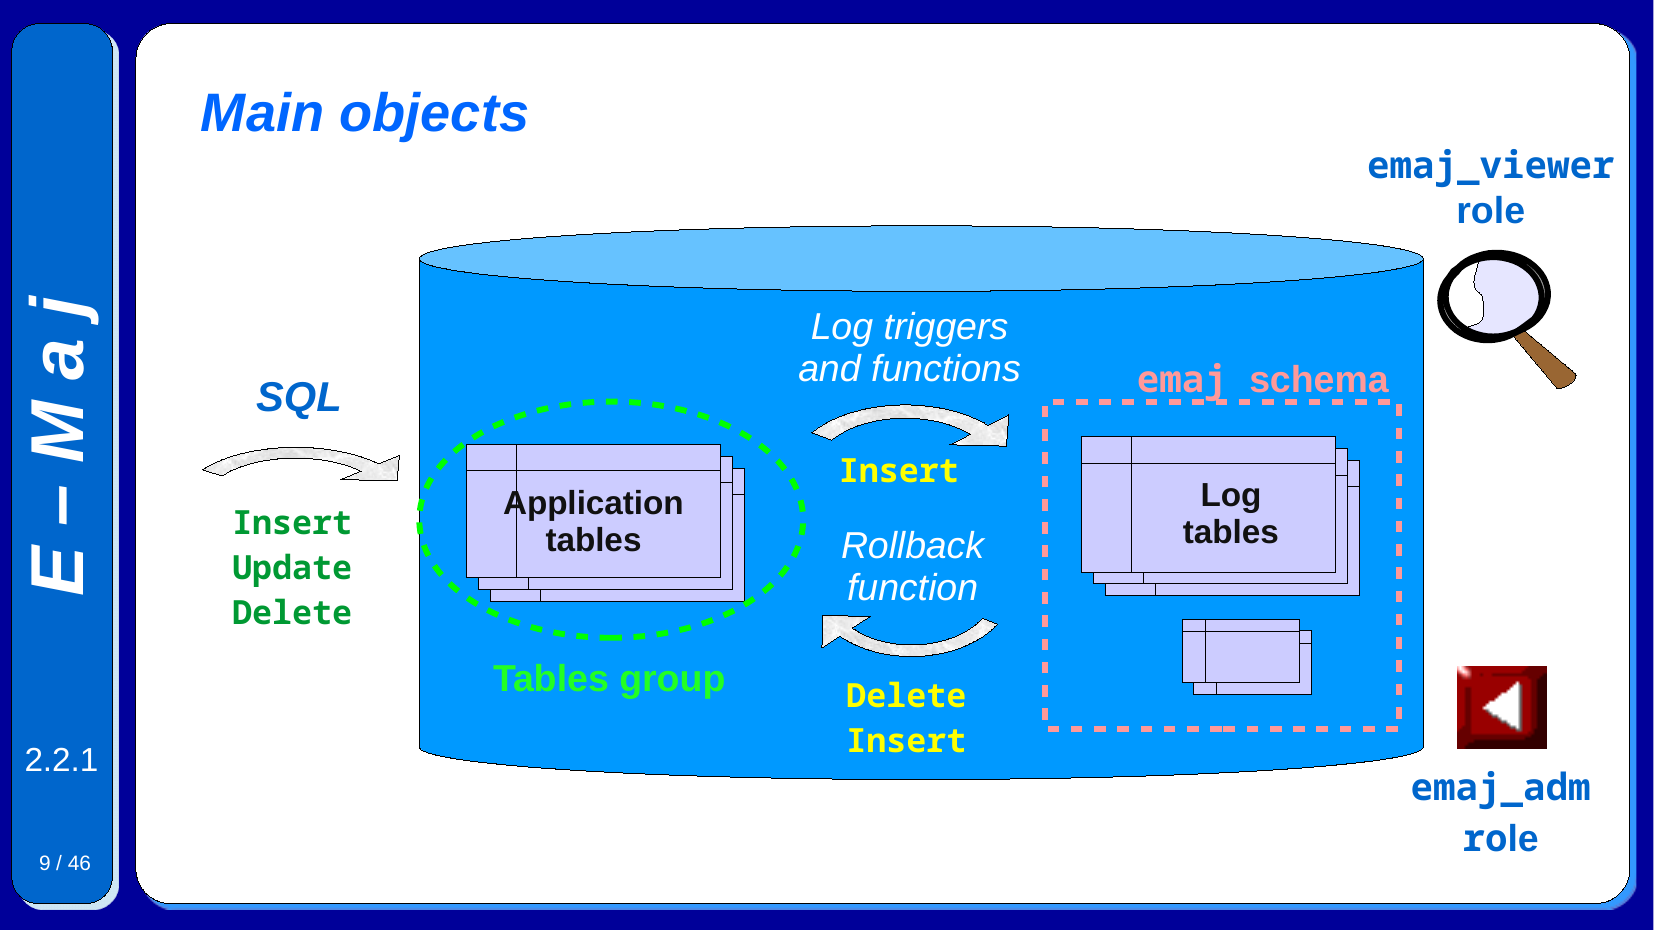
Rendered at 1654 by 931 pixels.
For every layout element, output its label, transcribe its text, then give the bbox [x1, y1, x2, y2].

text_box Delete Insert [802, 664, 1010, 759]
text_box Tables group [478, 649, 768, 707]
text_box [419, 260, 1424, 780]
text_box Log triggers and functions [761, 298, 1058, 398]
text_box emaj_viewer role [1352, 131, 1630, 233]
text_box Log tables [1138, 468, 1323, 561]
text_box [1440, 252, 1577, 389]
text_box Application tables [448, 476, 739, 569]
text_box SQL [194, 366, 404, 428]
title Main objects [200, 34, 1575, 191]
picture [1457, 666, 1547, 749]
text_box emaj schema [1122, 344, 1404, 406]
text_box Rollback function [755, 516, 1070, 616]
text_box emaj_adm role [1395, 752, 1609, 859]
text_box [202, 447, 400, 481]
text_box Insert Update Delete [183, 491, 402, 626]
text_box Insert [817, 439, 981, 494]
